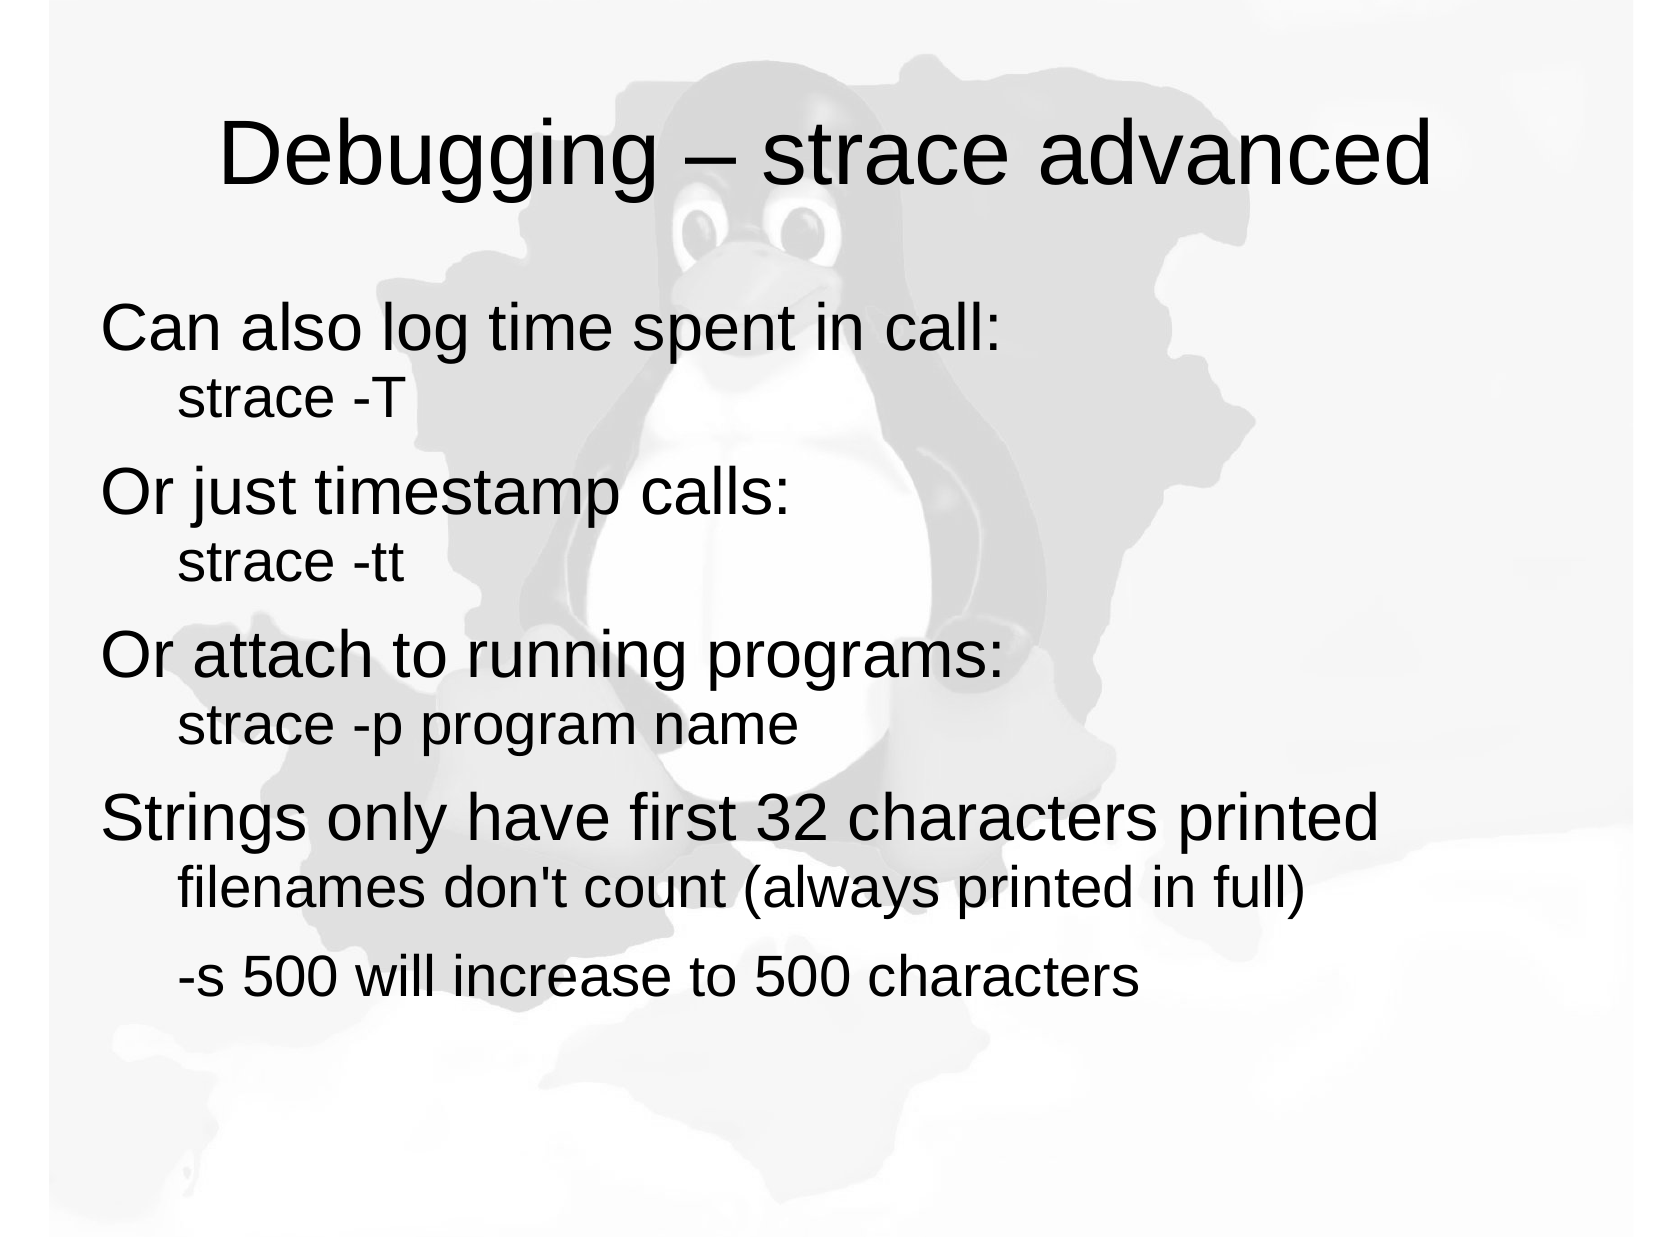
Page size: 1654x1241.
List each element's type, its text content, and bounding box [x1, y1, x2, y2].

list Can also log time spent in call: strace -T Or just timestamp calls: strace -tt Or attach to running programs: strace -p program name Strings only have first 32 characters printed filenames don't count (always printed in full) -s 500 will increase to 500 characters [82, 290, 1571, 1109]
picture [49, 0, 1634, 1237]
title Debugging – strace advanced [82, 49, 1571, 257]
